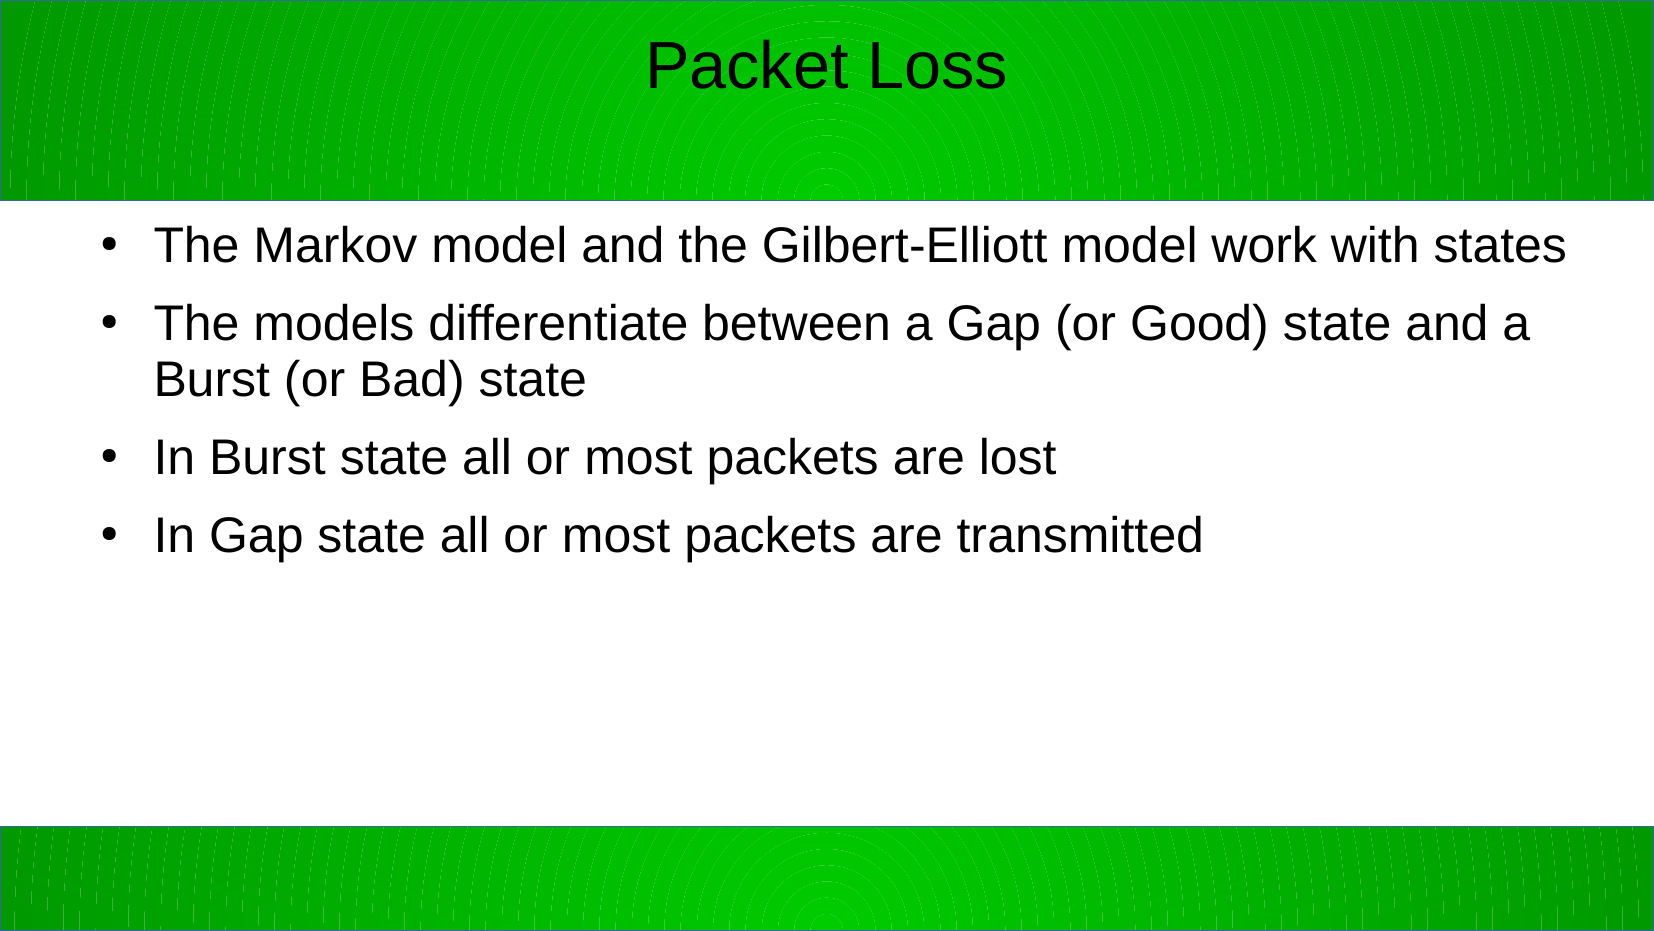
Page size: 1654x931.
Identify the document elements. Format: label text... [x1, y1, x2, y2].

list The Markov model and the Gilbert-Elliott model work with states The models differentiate between a Gap (or Good) state and a Burst (or Bad) state In Burst state all or most packets are lost In Gap state all or most packets are transmitted [82, 217, 1571, 758]
title Packet Loss [82, 0, 1571, 143]
